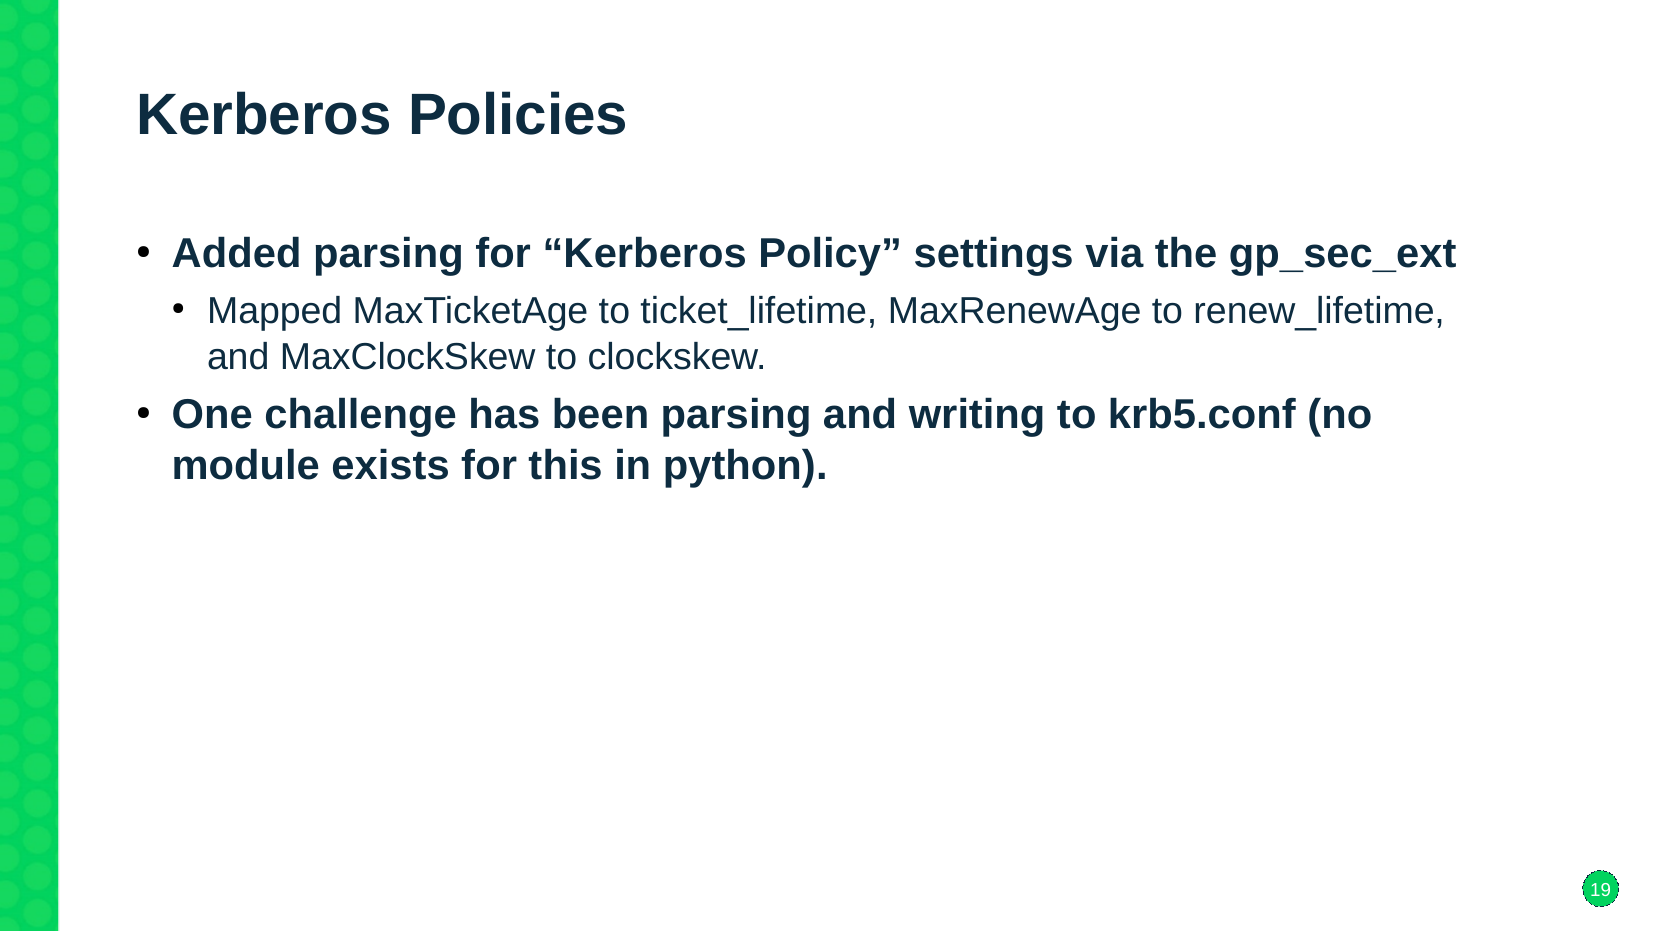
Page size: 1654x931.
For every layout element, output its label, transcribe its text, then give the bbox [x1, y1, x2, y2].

title Kerberos Policies [121, 37, 1531, 193]
list Added parsing for “Kerberos Policy” settings via the gp_sec_ext Mapped MaxTicketAge to ticket_lifetime, MaxRenewAge to renew_lifetime, and MaxClockSkew to clockskew. One challenge has been parsing and writing to krb5.conf (no module exists for this in python). [121, 217, 1531, 825]
picture [0, 0, 76, 931]
